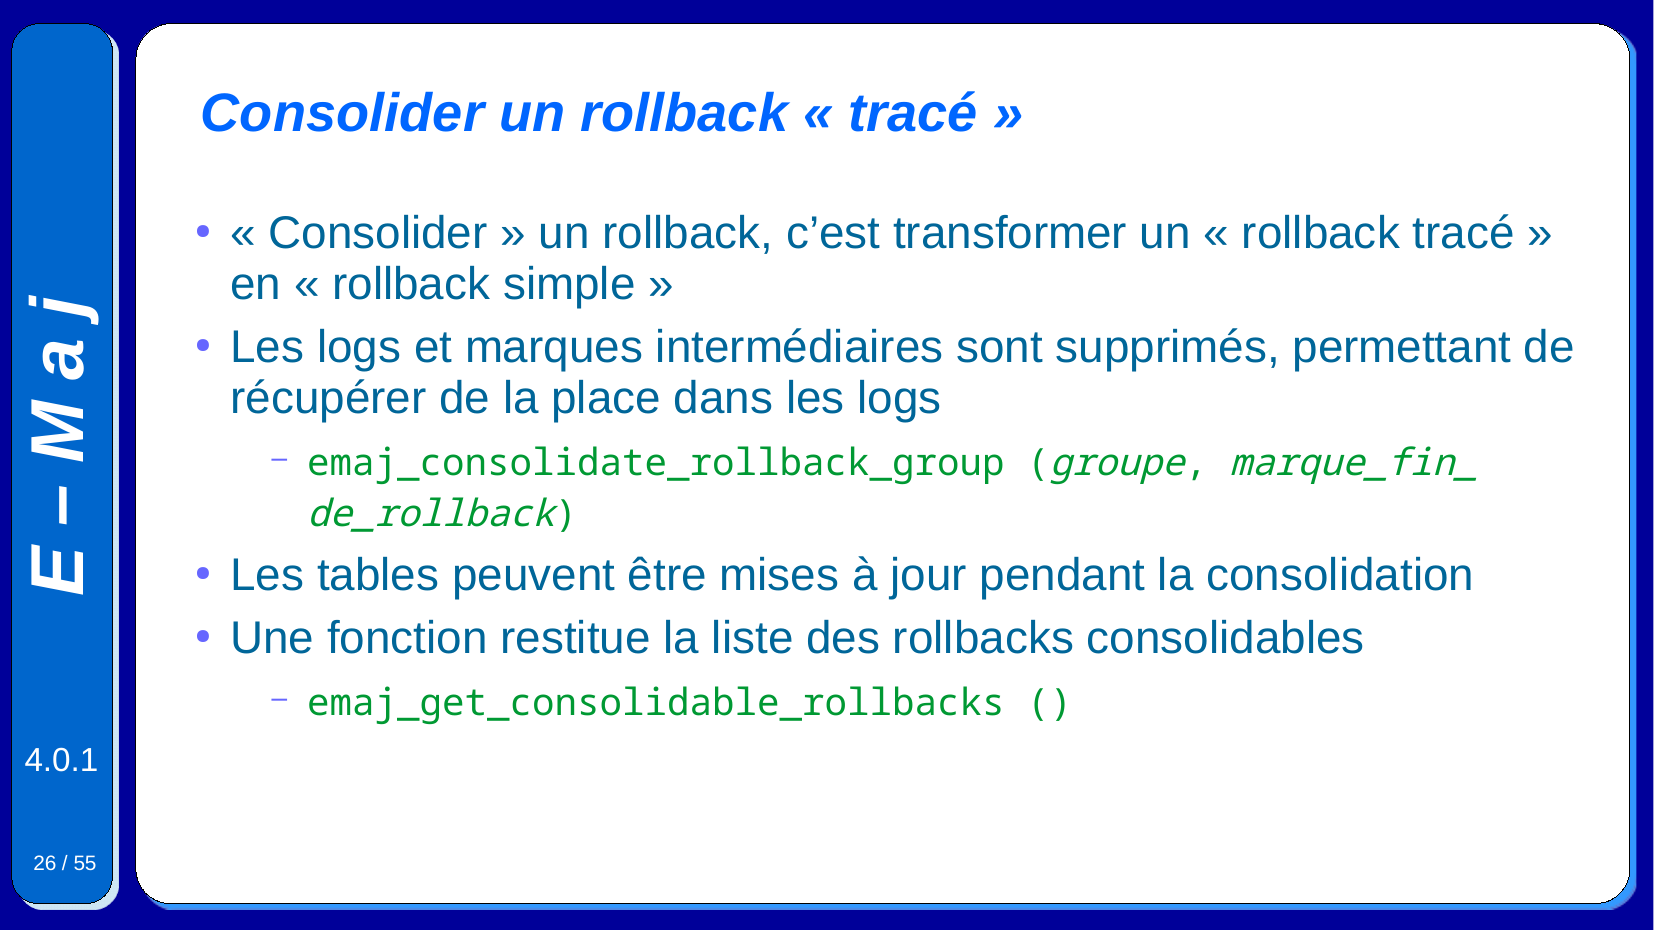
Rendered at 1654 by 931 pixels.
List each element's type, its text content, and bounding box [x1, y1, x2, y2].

list « Consolider » un rollback, c’est transformer un « rollback tracé » en « rollback simple » Les logs et marques intermédiaires sont supprimés, permettant de récupérer de la place dans les logs emaj_consolidate_rollback_group (groupe, marque_fin_ de_rollback) Les tables peuvent être mises à jour pendant la consolidation Une fonction restitue la liste des rollbacks consolidables emaj_get_consolidable_rollbacks () [177, 206, 1587, 827]
title Consolider un rollback « tracé » [200, 34, 1575, 191]
